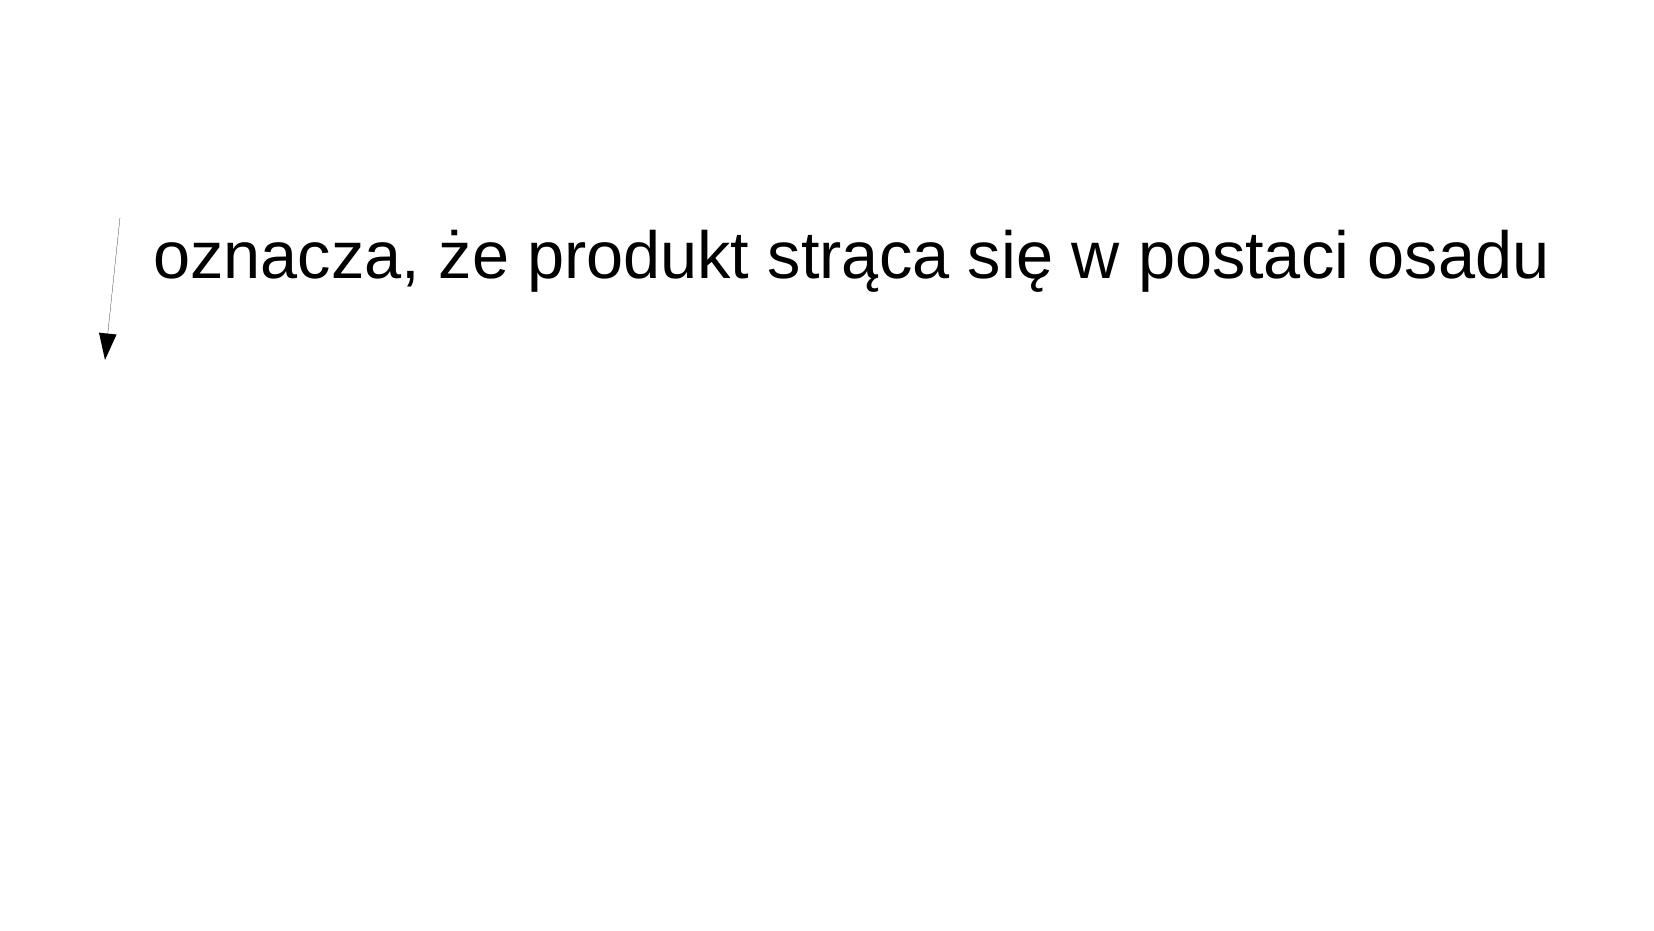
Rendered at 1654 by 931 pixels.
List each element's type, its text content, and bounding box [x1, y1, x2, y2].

list oznacza, że produkt strąca się w postaci osadu [82, 217, 1571, 758]
